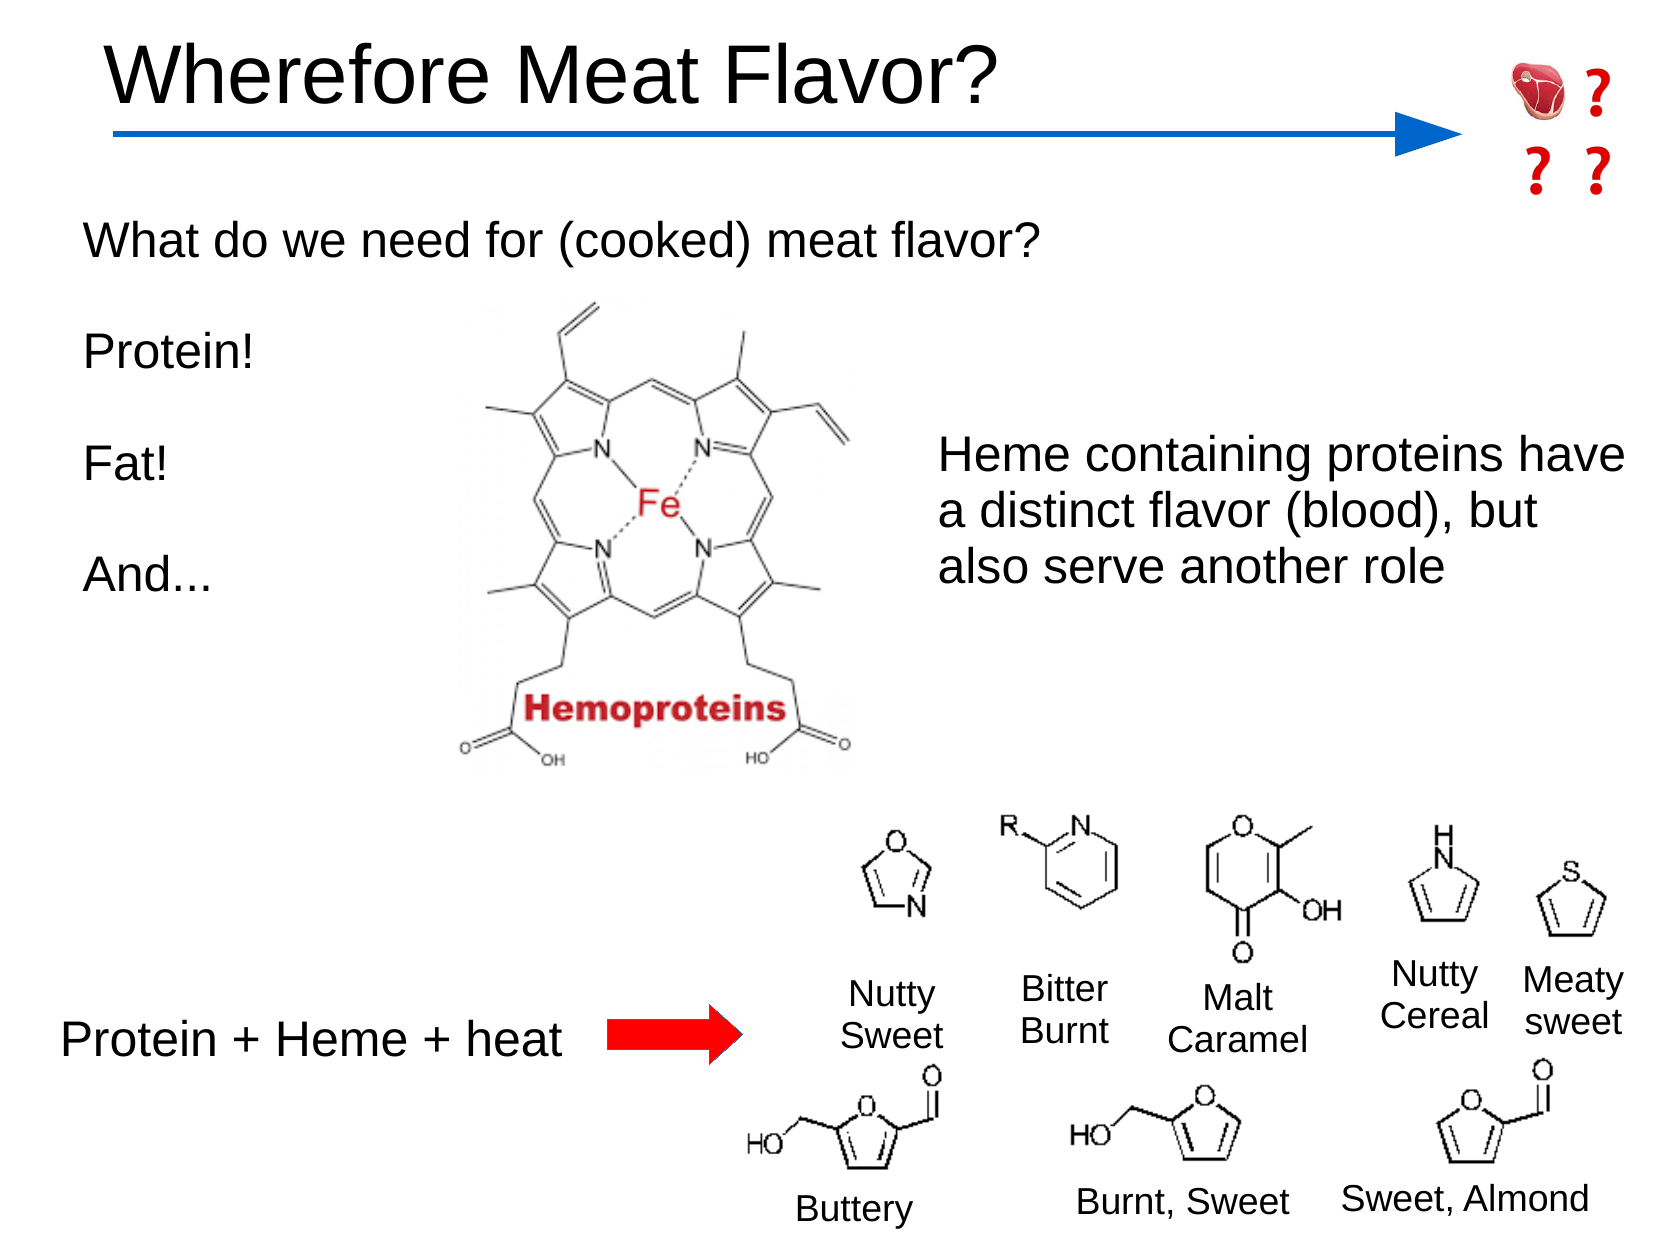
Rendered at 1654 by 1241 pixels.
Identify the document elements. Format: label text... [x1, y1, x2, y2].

text_box Wherefore Meat Flavor? [71, 4, 1388, 239]
text_box Bitter Burnt [1005, 960, 1125, 1059]
picture [1402, 819, 1486, 931]
text_box Burnt, Sweet [1060, 1173, 1306, 1231]
picture [1065, 1079, 1246, 1169]
picture [1507, 140, 1628, 201]
picture [855, 824, 938, 922]
text_box Nutty Cereal [1365, 945, 1505, 1044]
picture [995, 809, 1126, 918]
text_box What do we need for (cooked) meat flavor? Protein! Fat! And... [67, 204, 1057, 610]
text_box Buttery [780, 1180, 929, 1238]
picture [457, 299, 855, 770]
text_box [607, 1004, 743, 1065]
text_box Meaty sweet [1507, 951, 1640, 1051]
picture [1530, 855, 1613, 945]
text_box Protein + Heme + heat [45, 1004, 578, 1075]
text_box Malt Caramel [1152, 969, 1324, 1068]
picture [1200, 809, 1349, 968]
text_box Sweet, Almond [1325, 1170, 1606, 1227]
picture [1507, 62, 1628, 123]
text_box Nutty Sweet [825, 965, 959, 1065]
picture [1430, 1052, 1561, 1170]
text_box Heme containing proteins have a distinct flavor (blood), but also serve another role [922, 419, 1643, 657]
picture [742, 1058, 992, 1195]
